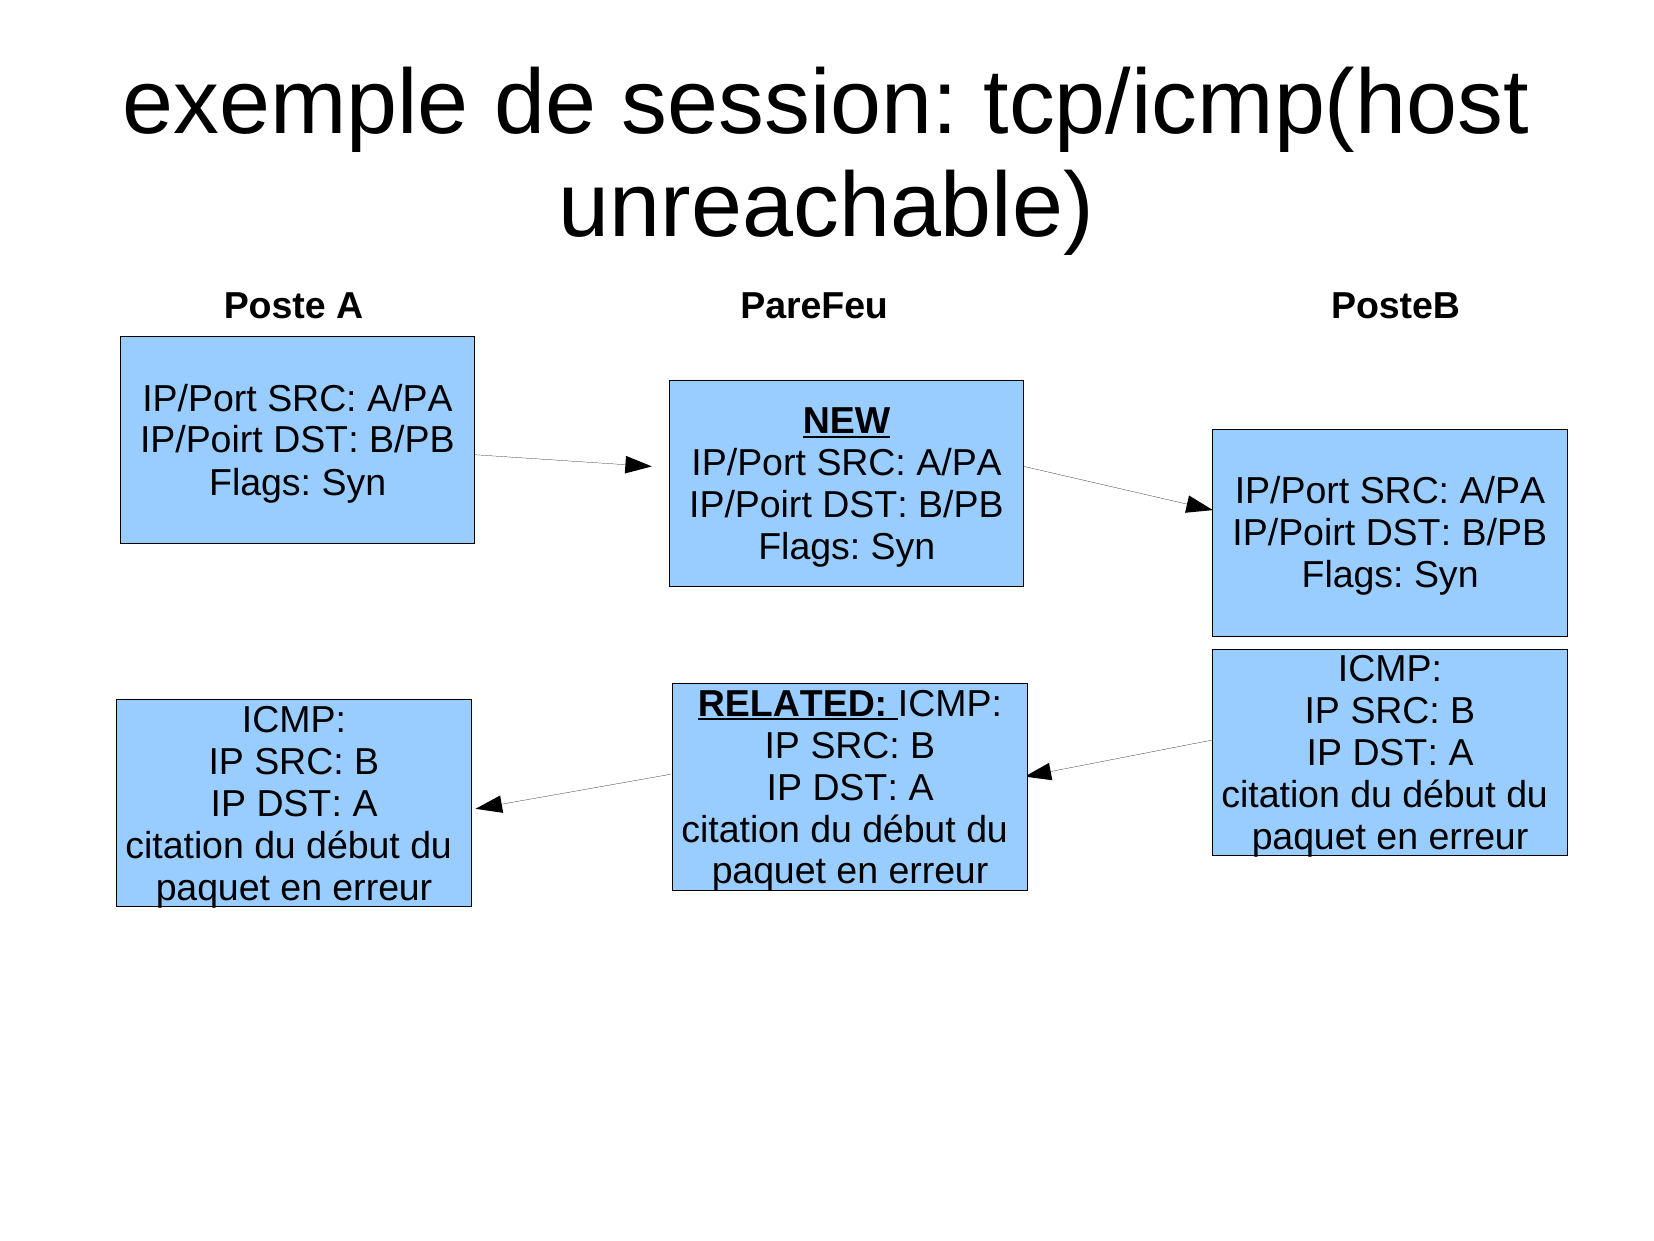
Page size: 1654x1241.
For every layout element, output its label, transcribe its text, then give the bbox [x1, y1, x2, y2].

text_box NEW IP/Port SRC: A/PA IP/Poirt DST: B/PB Flags: Syn [669, 380, 1024, 587]
text_box ICMP: IP SRC: B IP DST: A citation du début du paquet en erreur [1212, 649, 1568, 856]
text_box ICMP: IP SRC: B IP DST: A citation du début du paquet en erreur [116, 699, 472, 907]
text_box IP/Port SRC: A/PA IP/Poirt DST: B/PB Flags: Syn [1212, 429, 1568, 637]
title exemple de session: tcp/icmp(host unreachable) [82, 39, 1571, 267]
text_box Poste A PareFeu PosteB [208, 277, 1479, 341]
text_box IP/Port SRC: A/PA IP/Poirt DST: B/PB Flags: Syn [120, 336, 475, 544]
text_box RELATED: ICMP: IP SRC: B IP DST: A citation du début du paquet en erreur [672, 683, 1028, 891]
